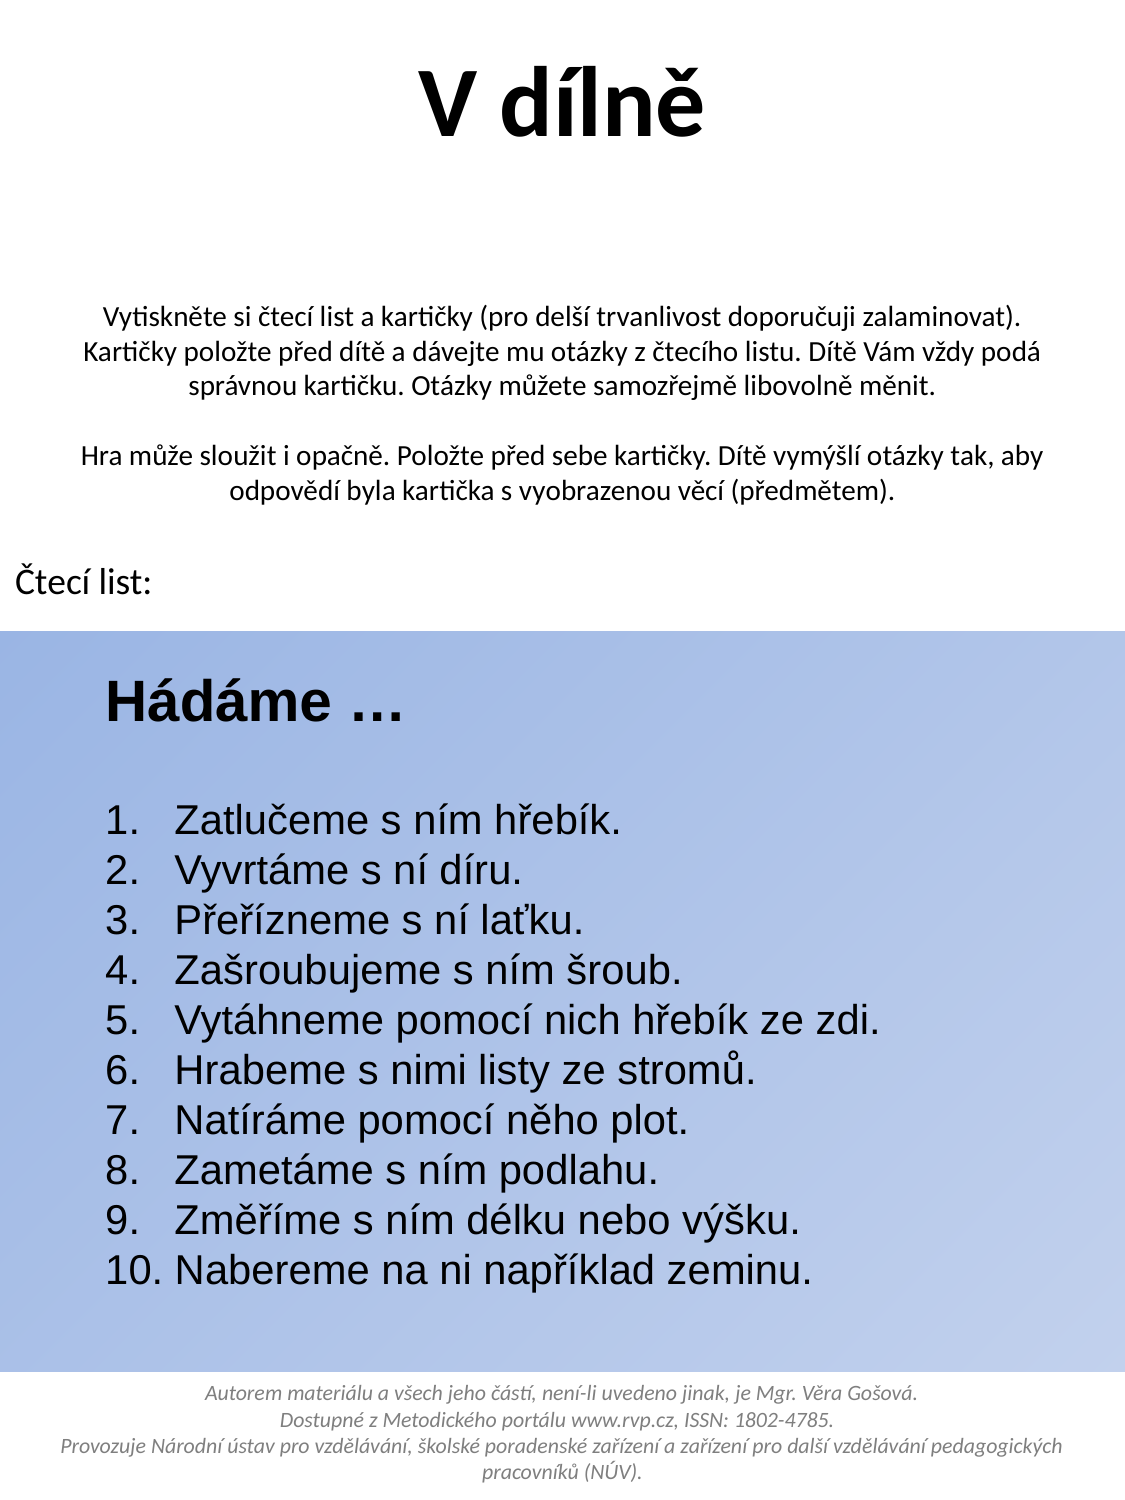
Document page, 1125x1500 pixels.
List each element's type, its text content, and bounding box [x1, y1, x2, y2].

text_box Autorem materiálu a všech jeho částí, není-li uvedeno jinak, je Mgr. Věra Gošová. Dostupné z Metodického portálu www.rvp.cz, ISSN: 1802-4785. Provozuje Národní ústav pro vzdělávání, školské poradenské zařízení a zařízení pro další vzdělávání pedagogických pracovníků (NÚV). [0, 1372, 1125, 1492]
text_box [0, 632, 1125, 1372]
text_box V dílně [31, 29, 1094, 166]
text_box Hádáme … 1. Zatlučeme s ním hřebík. 2. Vyvrtáme s ní díru. 3. Přeřízneme s ní laťku. 4. Zašroubujeme s ním šroub. 5. Vytáhneme pomocí nich hřebík ze zdi. 6. Hrabeme s nimi listy ze stromů. 7. Natíráme pomocí něho plot. 8. Zametáme s ním podlahu. 9. Změříme s ním délku nebo výšku. 10. Nabereme na ni například zeminu. [90, 655, 1090, 1307]
text_box Čtecí list: [0, 549, 170, 610]
text_box Vytiskněte si čtecí list a kartičky (pro delší trvanlivost doporučuji zalaminovat). Kartičky položte před dítě a dávejte mu otázky z čtecího listu. Dítě Vám vždy podá správnou kartičku. Otázky můžete samozřejmě libovolně měnit. Hra může sloužit i opačně. Položte před sebe kartičky. Dítě vymýšlí otázky tak, aby odpovědí byla kartička s vyobrazenou věcí (předmětem). [42, 289, 1083, 552]
